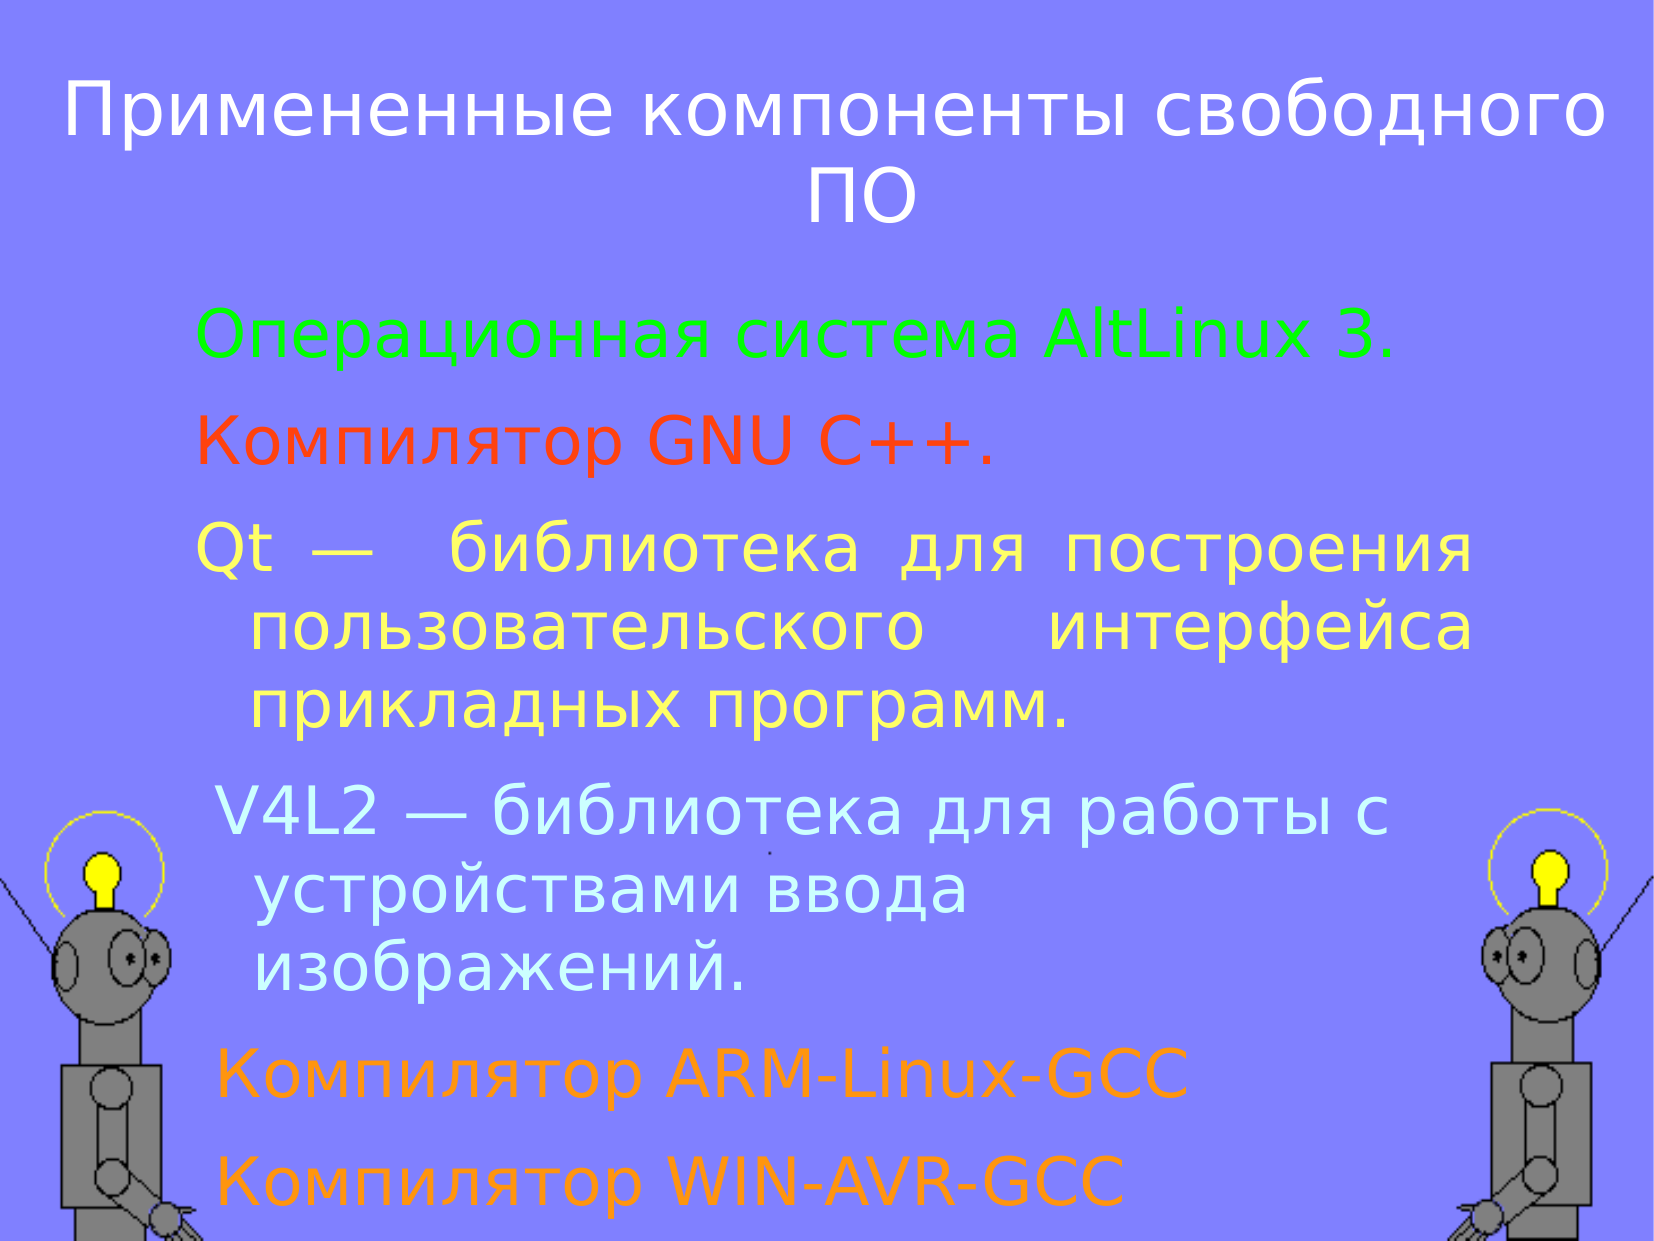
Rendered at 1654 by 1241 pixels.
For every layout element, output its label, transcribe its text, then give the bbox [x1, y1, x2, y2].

picture [0, 0, 1654, 1241]
list Операционная система AltLinux 3. Компилятор GNU C++. Qt — библиотека для построения пользовательского интерфейса прикладных программ. V4L2 — библиотека для работы с устройствами ввода изображений. Компилятор ARM-Linux-GCC Компилятор WIN-AVR-GCC [177, 295, 1477, 1221]
title Примененные компоненты свободного ПО [29, 49, 1625, 257]
